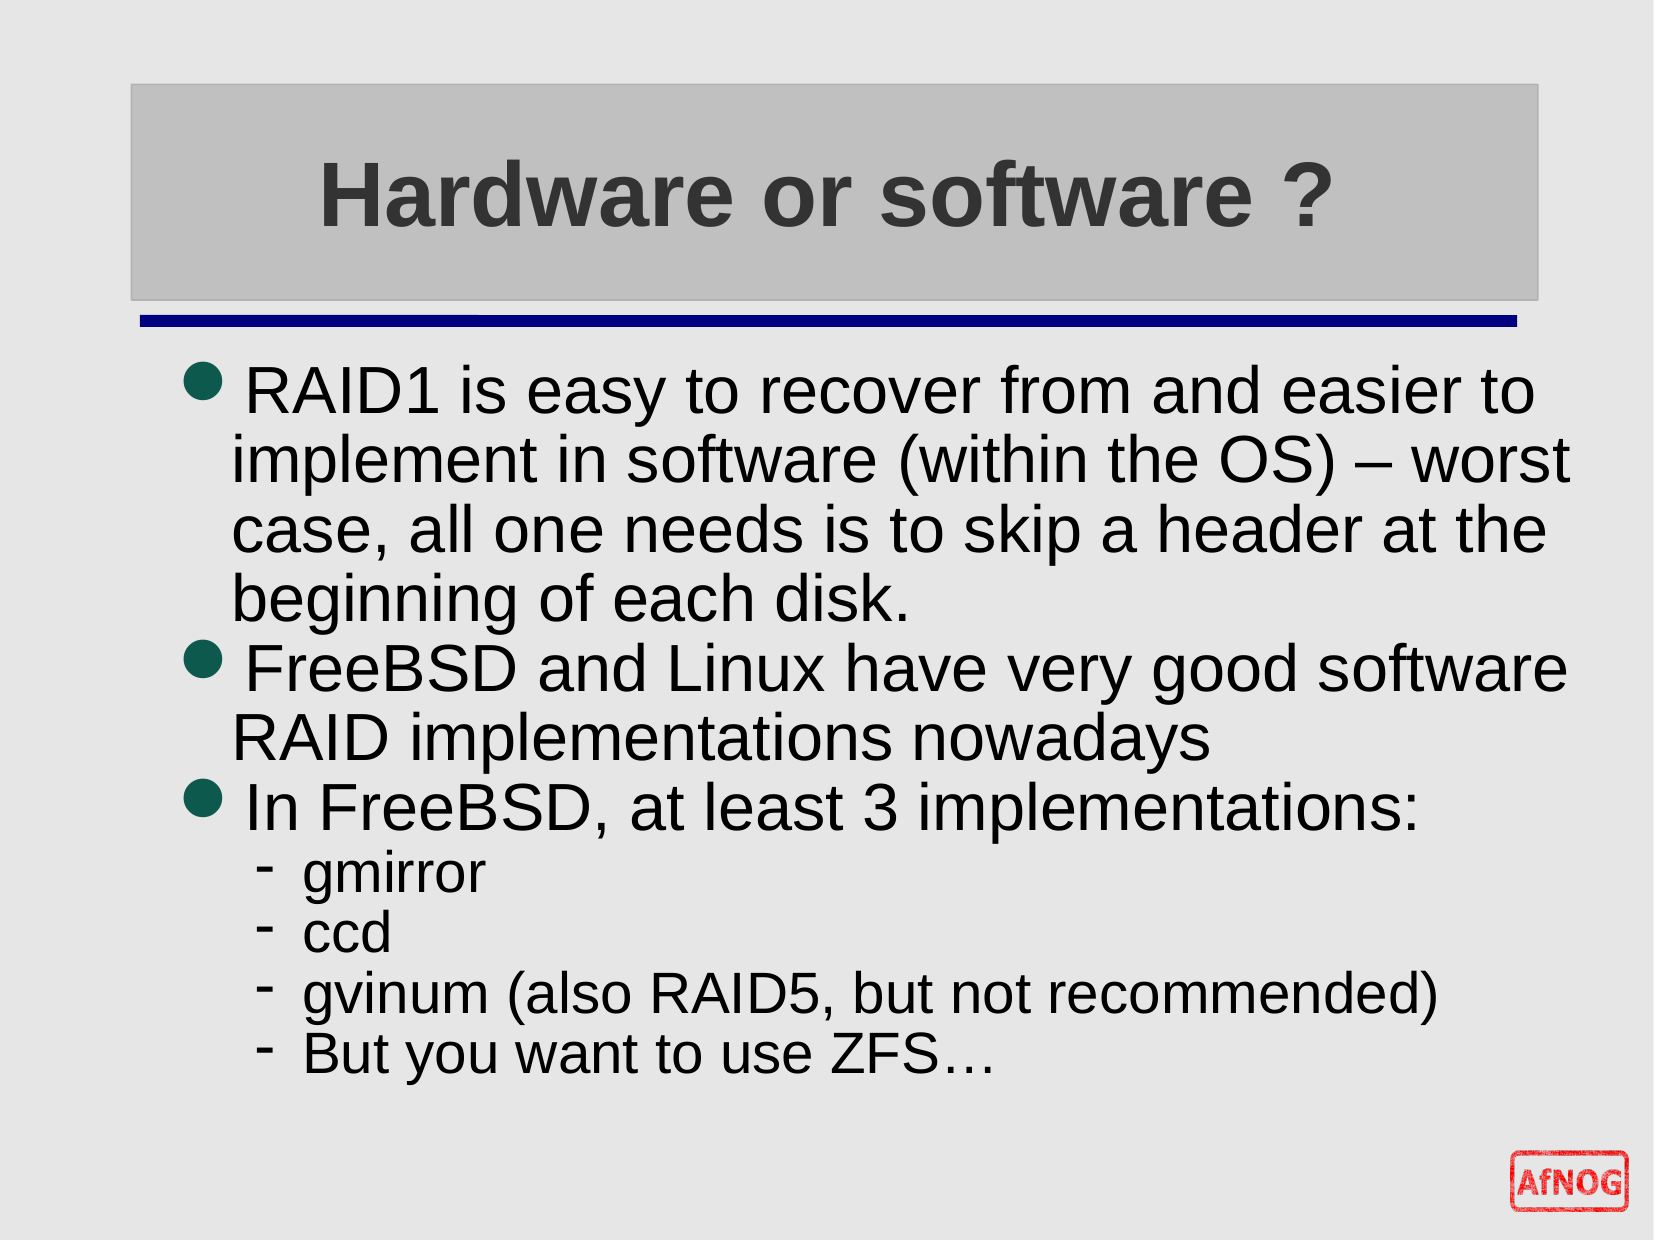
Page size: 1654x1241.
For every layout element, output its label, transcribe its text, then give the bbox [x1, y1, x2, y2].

text_box Hardware or software ? [121, 91, 1534, 299]
text_box RAID1 is easy to recover from and easier to implement in software (within the OS) – worst case, all one needs is to skip a header at the beginning of each disk. FreeBSD and Linux have very good software RAID implementations nowadays In FreeBSD, at least 3 implementations: gmirror ccd gvinum (also RAID5, but not recommended) But you want to use ZFS… [160, 353, 1573, 1135]
picture [1510, 1150, 1629, 1212]
